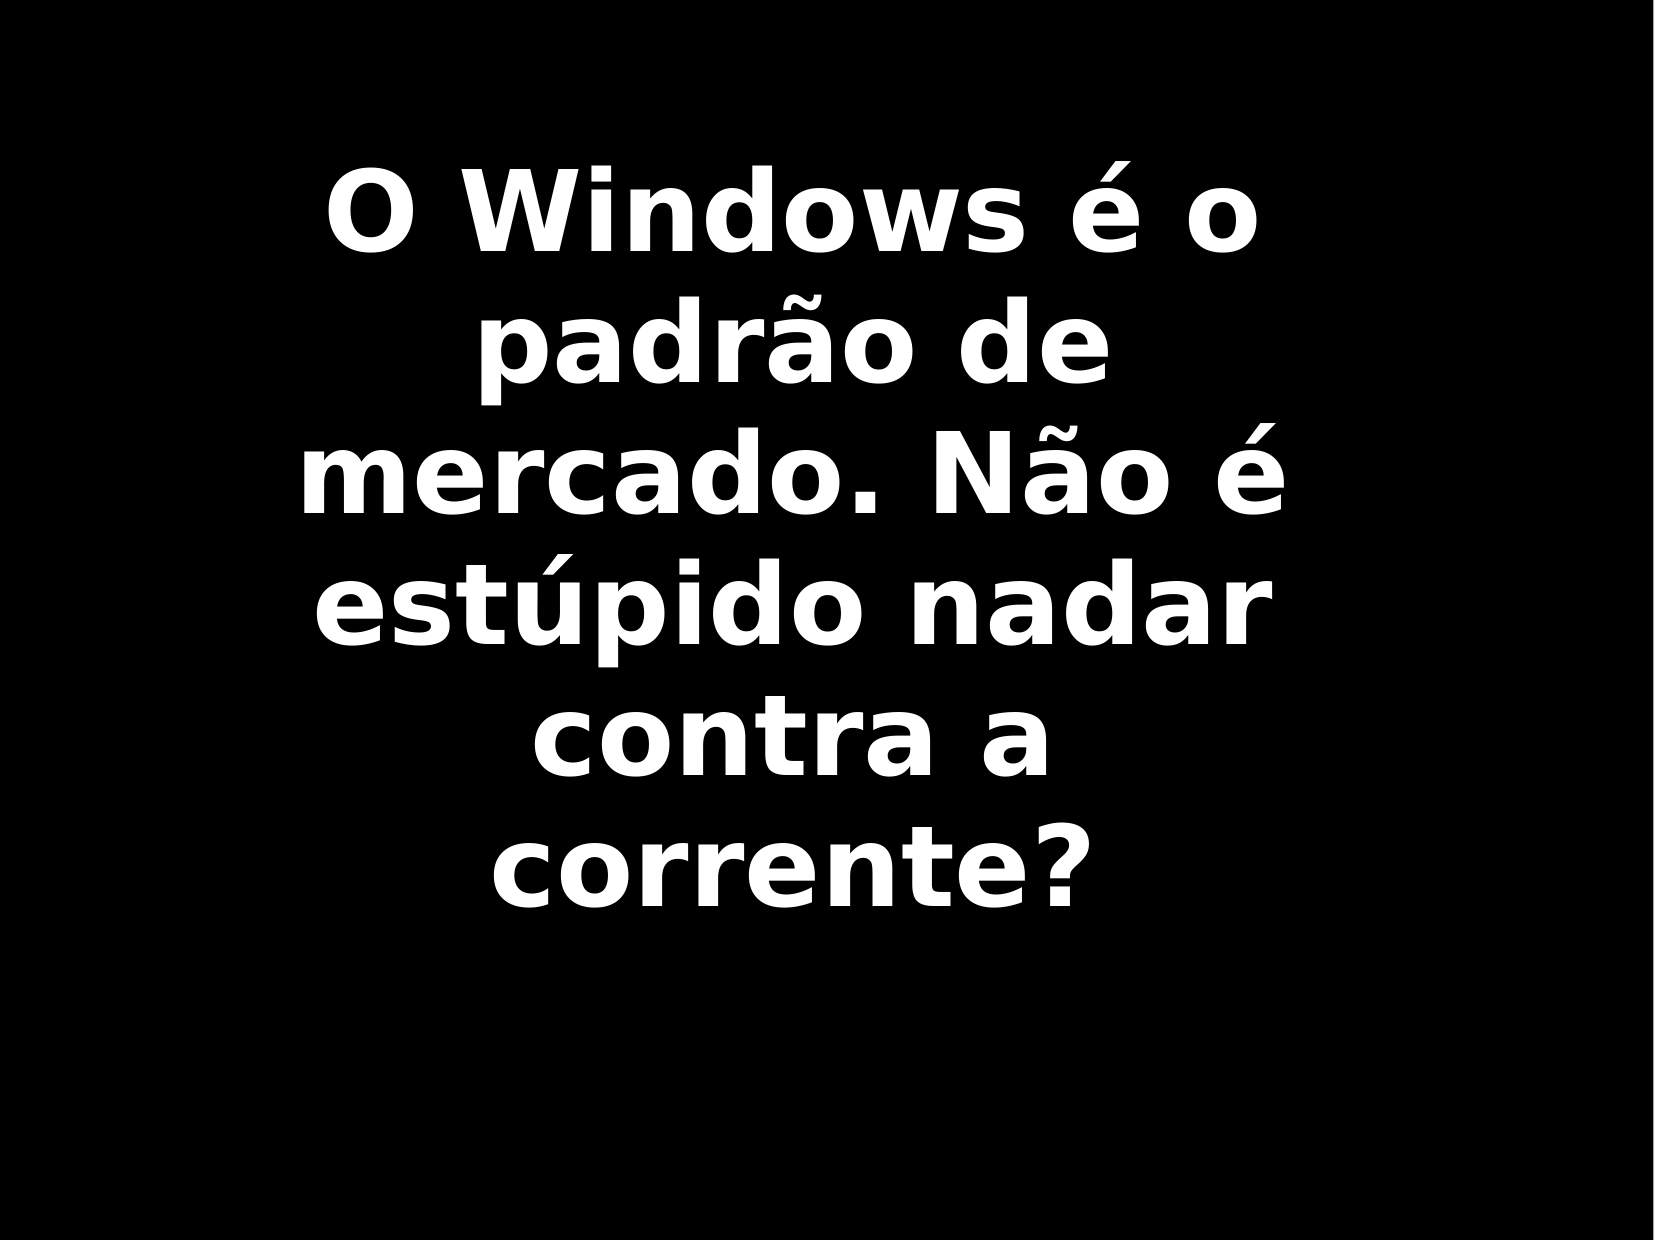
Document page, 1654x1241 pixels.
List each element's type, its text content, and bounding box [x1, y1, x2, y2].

title O Windows é o padrão de mercado. Não é estúpido nadar contra a corrente? [222, 146, 1365, 934]
